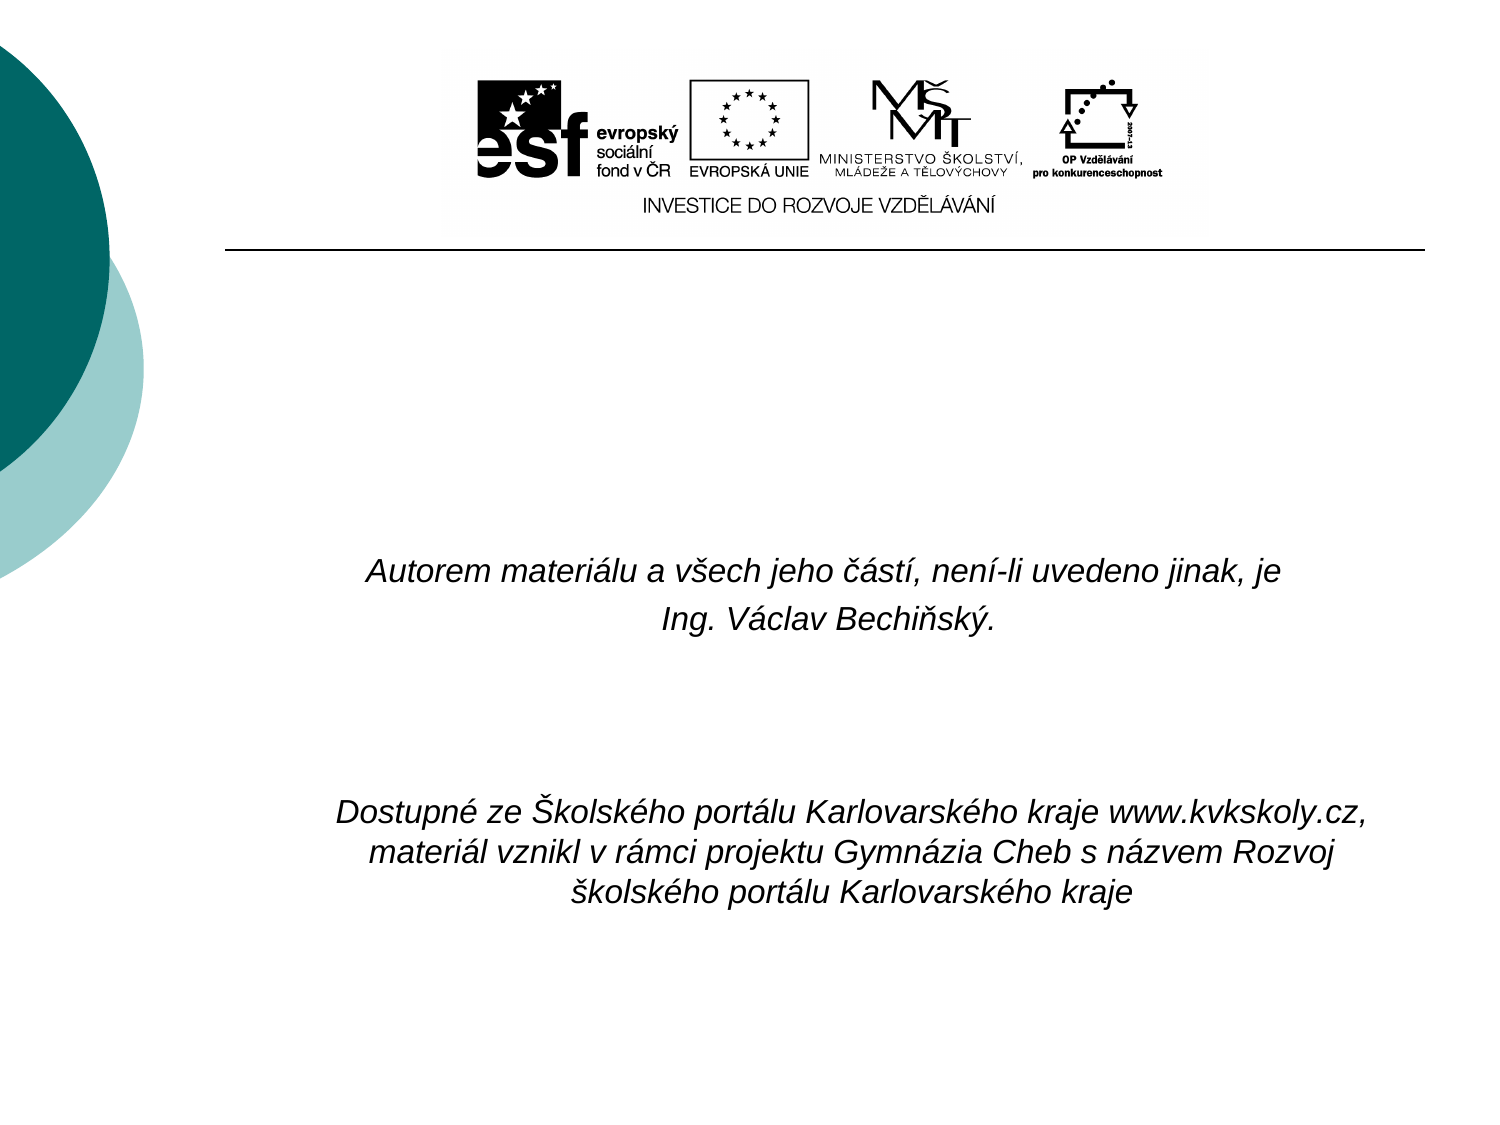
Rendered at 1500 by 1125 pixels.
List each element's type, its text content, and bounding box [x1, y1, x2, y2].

list Autorem materiálu a všech jeho částí, není-li uvedeno jinak, je Ing. Václav Bechiňský. Dostupné ze Školského portálu Karlovarského kraje www.kvkskoly.cz, materiál vznikl v rámci projektu Gymnázia Cheb s názvem Rozvoj školského portálu Karlovarského kraje [224, 299, 1425, 975]
picture [441, 49, 1209, 237]
